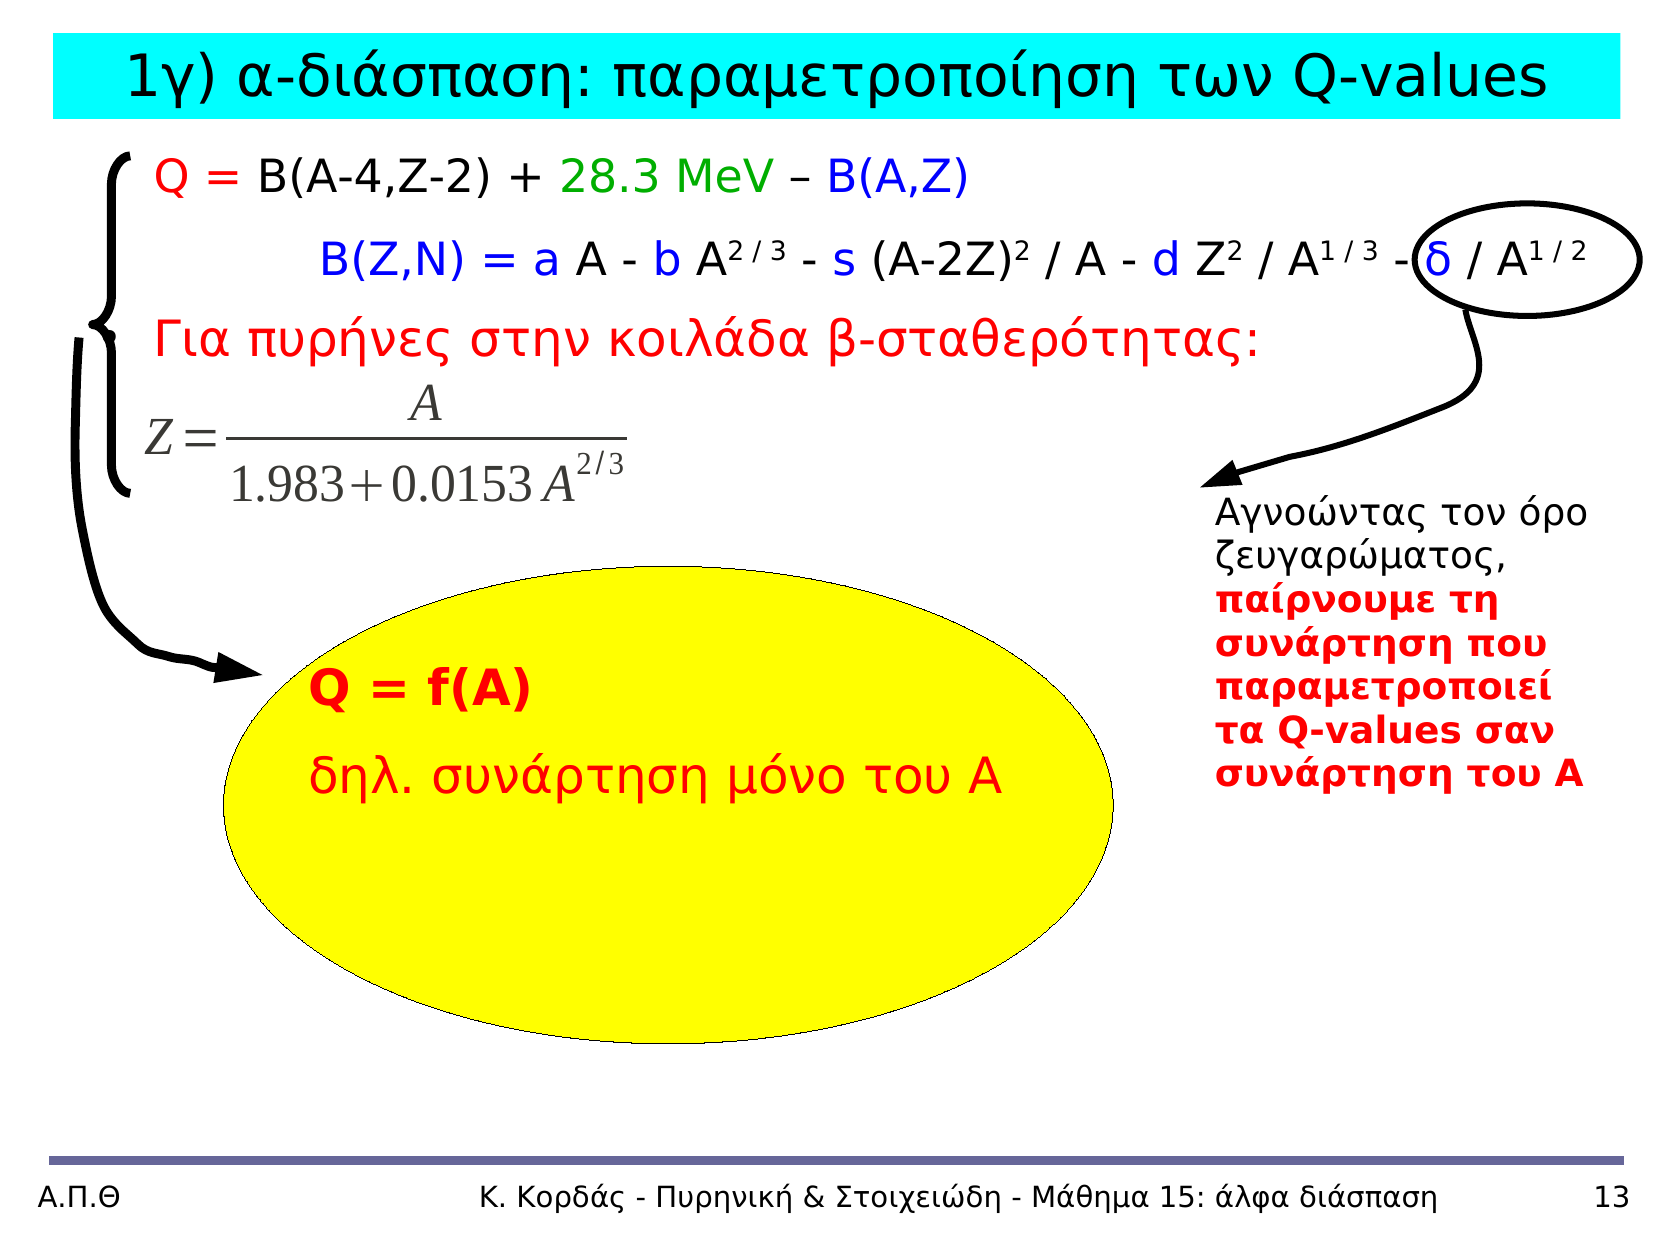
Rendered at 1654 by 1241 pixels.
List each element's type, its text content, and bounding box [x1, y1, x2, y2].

text_box Αγνοώντας τον όρο ζευγαρώματος, παίρνουμε τη συνάρτηση που παραμετροποιεί τα Q-values σαν συνάρτηση του Α [1200, 483, 1630, 807]
chart [128, 370, 641, 515]
list Q = B(A-4,Z-2) + 28.3 MeV – B(A,Z) Β(Ζ,Ν) = a A - b A2 / 3 - s (Α-2Z)2 / A - d Z2 / A1 / 3 - δ / A1 / 2 Για πυρήνες στην κοιλάδα β-σταθερότητας: [1418, 207, 1613, 312]
list Q = B(A-4,Z-2) + 28.3 MeV – B(A,Z) Β(Ζ,Ν) = a A - b A2 / 3 - s (Α-2Z)2 / A - d Z2 / A1 / 3 - δ / A1 / 2 Για πυρήνες στην κοιλάδα β-σταθερότητας: [1240, 301, 1613, 483]
title 1γ) α-διάσπαση: παραμετροποίηση των Q-values [53, 33, 1621, 119]
list Q = B(A-4,Z-2) + 28.3 MeV – B(A,Z) Β(Ζ,Ν) = a A - b A2 / 3 - s (Α-2Z)2 / A - d Z2 / A1 / 3 - δ / A1 / 2 Για πυρήνες στην κοιλάδα β-σταθερότητας: [82, 555, 1613, 1112]
text_box Q = f(A) δηλ. συνάρτηση μόνο του Α [237, 571, 1201, 894]
list Q = B(A-4,Z-2) + 28.3 MeV – B(A,Z) Β(Ζ,Ν) = a A - b A2 / 3 - s (Α-2Z)2 / A - d Z2 / A1 / 3 - δ / A1 / 2 Για πυρήνες στην κοιλάδα β-σταθερότητας: [82, 150, 1613, 663]
